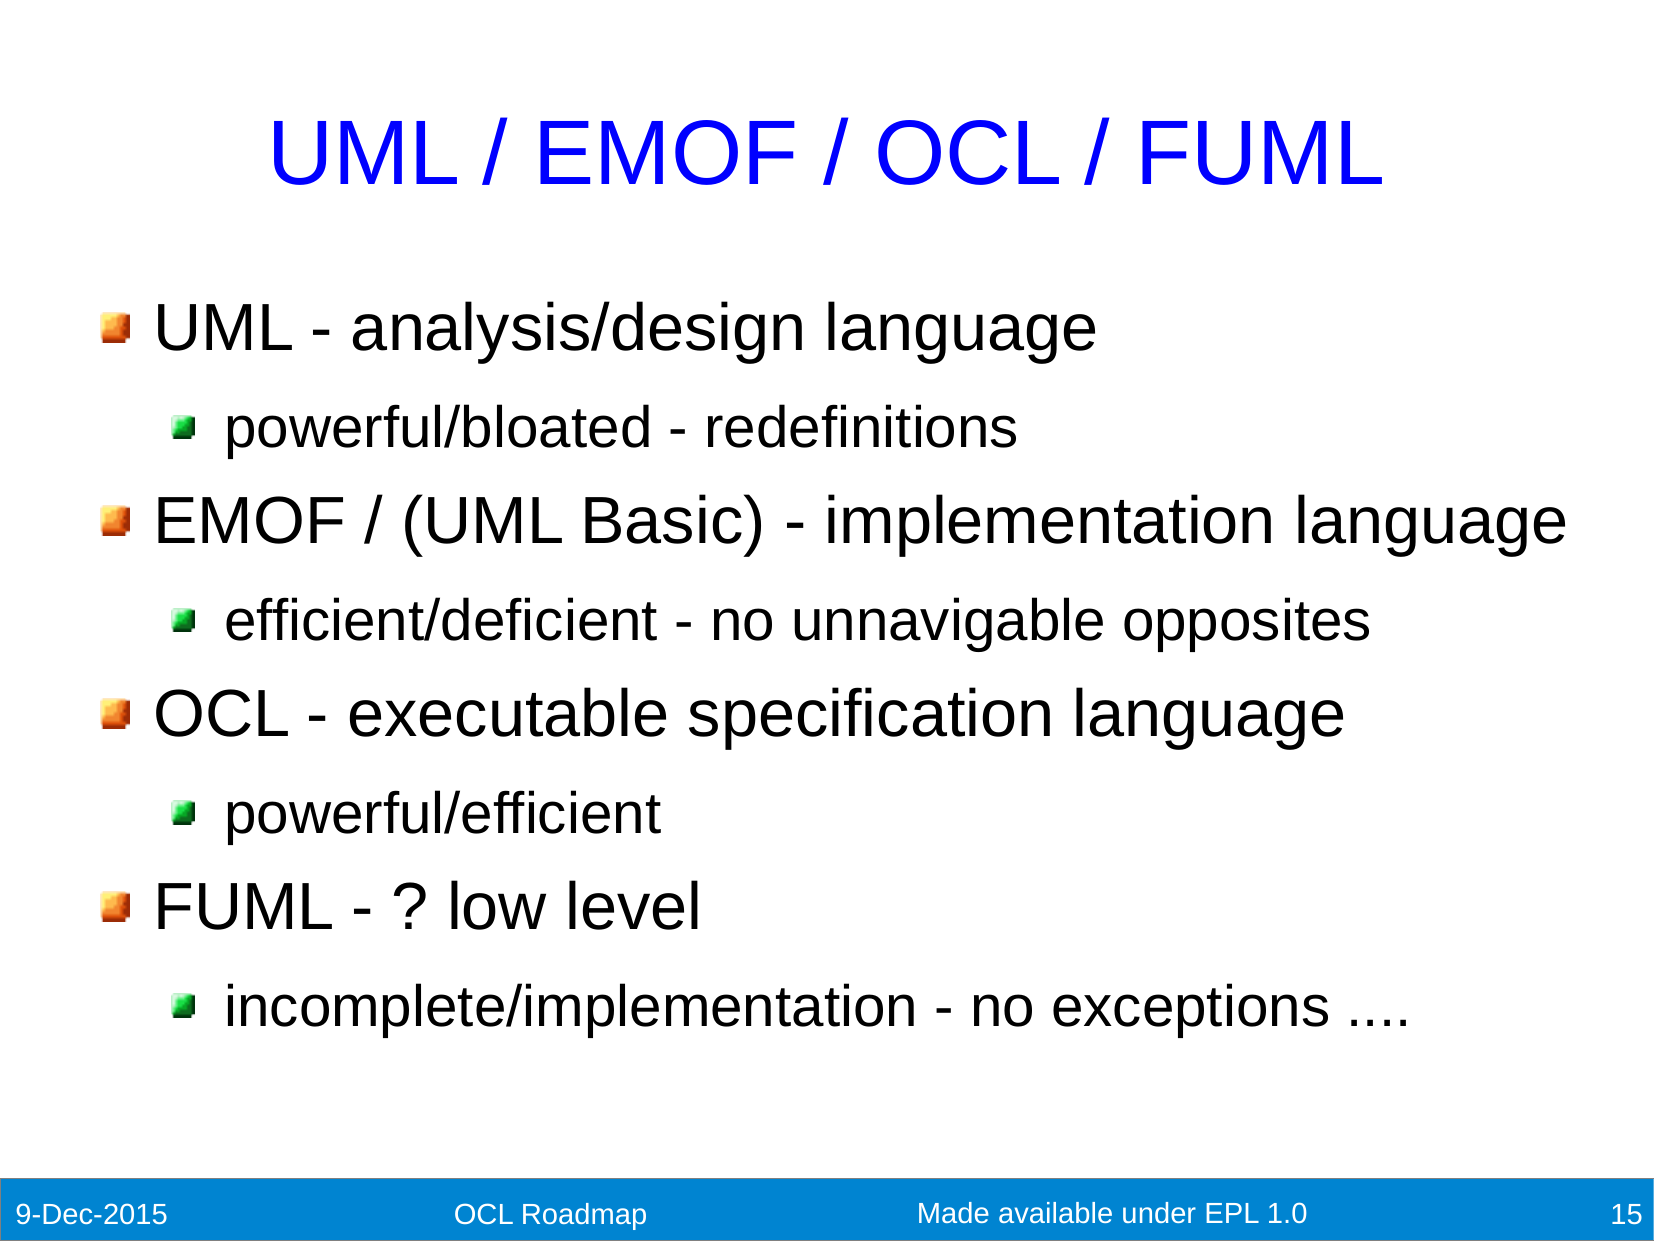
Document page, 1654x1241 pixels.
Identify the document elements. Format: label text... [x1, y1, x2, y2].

title UML / EMOF / OCL / FUML [82, 49, 1571, 257]
list UML - analysis/design language powerful/bloated - redefinitions EMOF / (UML Basic) - implementation language efficient/deficient - no unnavigable opposites OCL - executable specification language powerful/efficient FUML - ? low level incomplete/implementation - no exceptions .... [82, 290, 1571, 1109]
